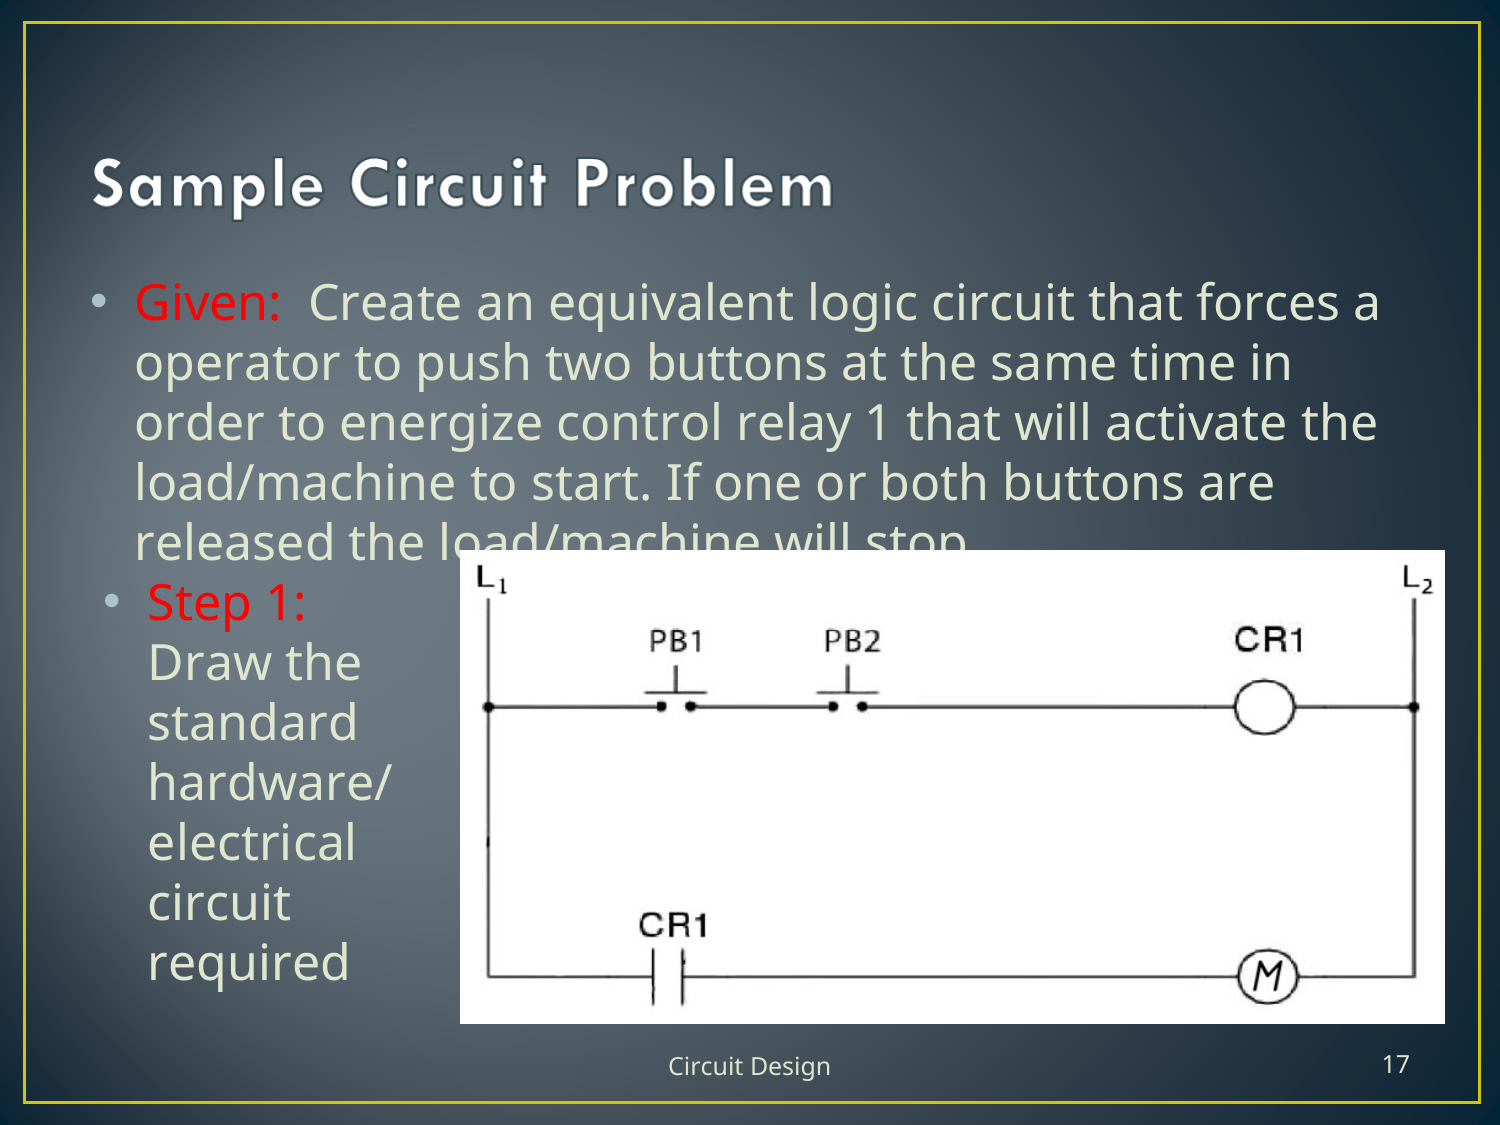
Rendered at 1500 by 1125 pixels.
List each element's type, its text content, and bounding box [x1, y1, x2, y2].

text_box <number> [1074, 1035, 1426, 1096]
text_box [45, 45, 1426, 272]
picture [0, 0, 1500, 1125]
text_box Step 1: Draw the standard hardware/electrical circuit required [88, 562, 431, 946]
list Given: Create an equivalent logic circuit that forces a operator to push two buttons at the same time in order to energize control relay 1 that will activate the load/machine to start. If one or both buttons are released the load/machine will stop. [75, 262, 1426, 563]
text_box Circuit Design [464, 1035, 1036, 1096]
